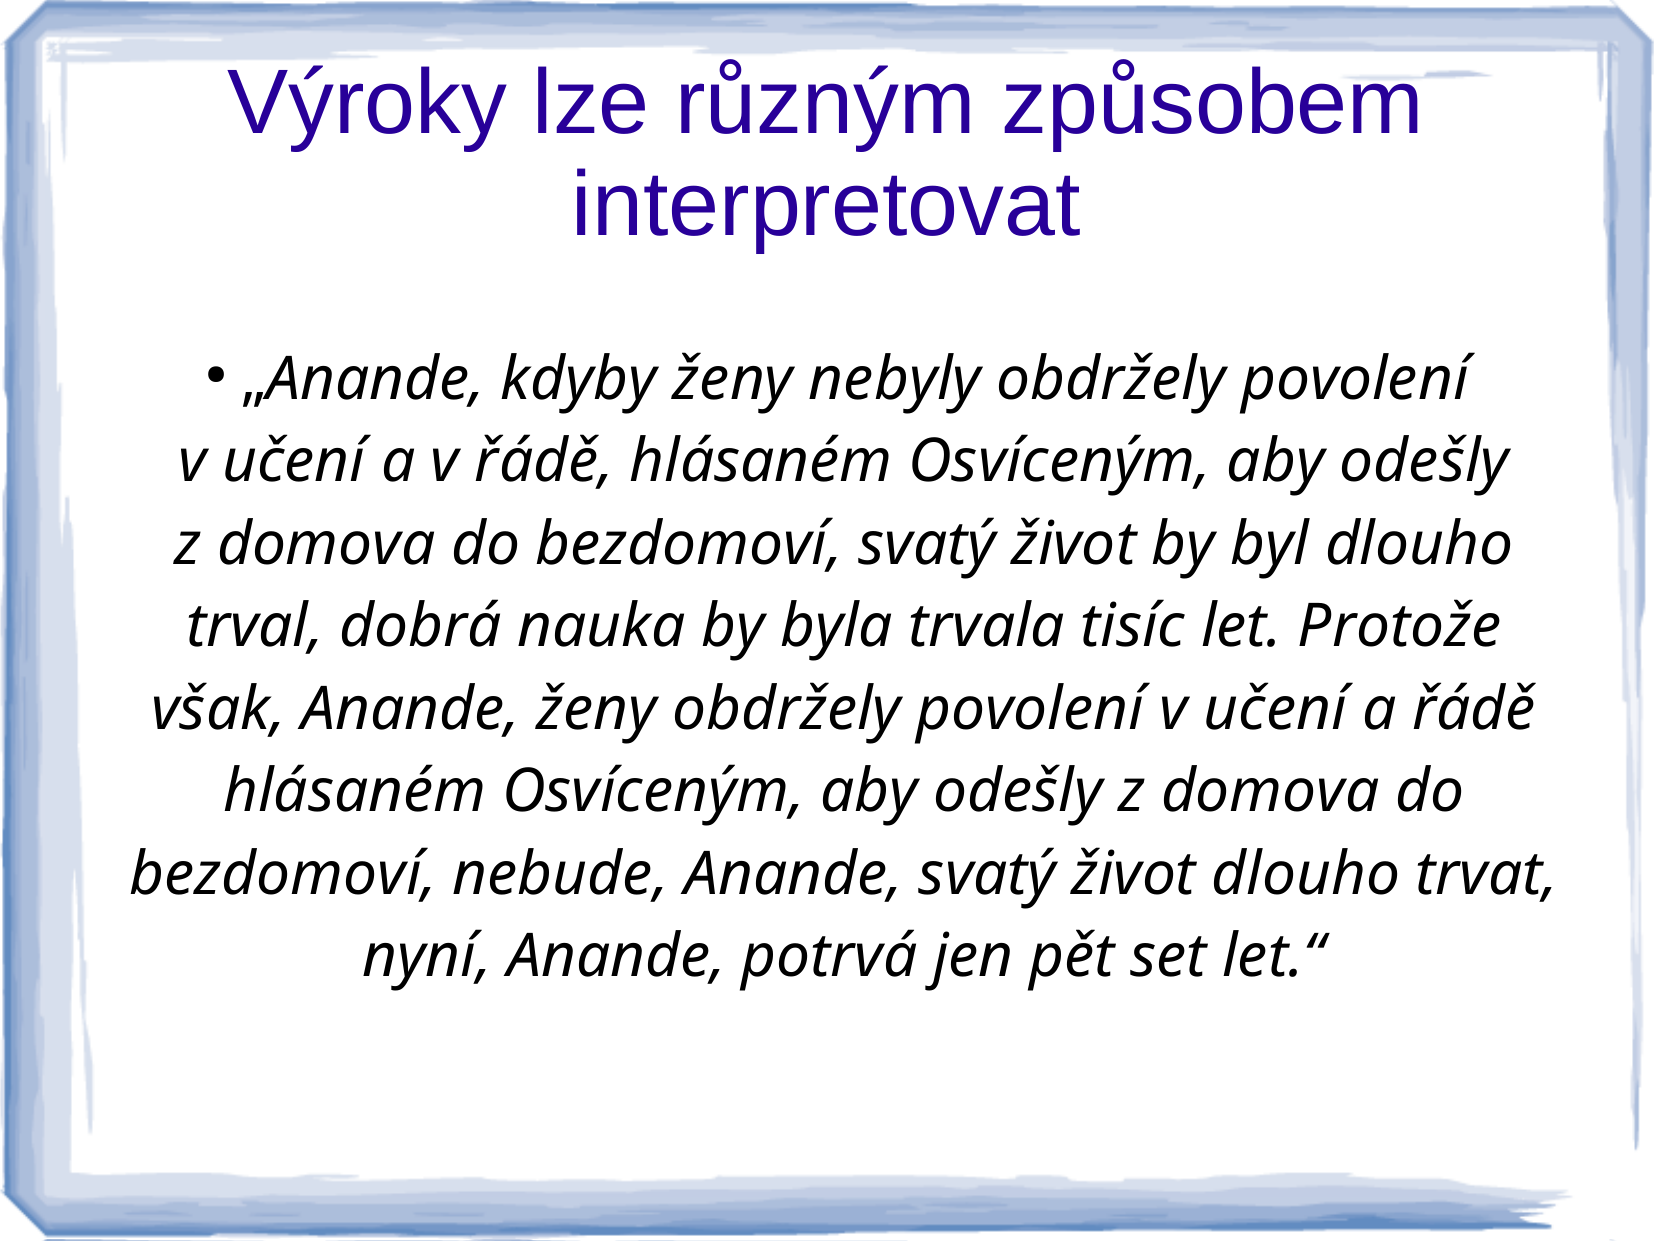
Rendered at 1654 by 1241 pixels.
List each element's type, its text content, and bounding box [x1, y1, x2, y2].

title Výroky lze různým způsobem interpretovat [82, 49, 1571, 257]
subtitle „Anande, kdyby ženy nebyly obdržely povolení v učení a v řádě, hlásaném Osvíceným, aby odešly z domova do bezdomoví, svatý život by byl dlouho trval, dobrá nauka by byla trvala tisíc let. Protože však, Anande, ženy obdržely povolení v učení a řádě hlásaném Osvíceným, aby odešly z domova do bezdomoví, nebude, Anande, svatý život dlouho trvat, nyní, Anande, potrvá jen pět set let.“ [118, 324, 1571, 1004]
picture [0, 0, 1654, 1241]
